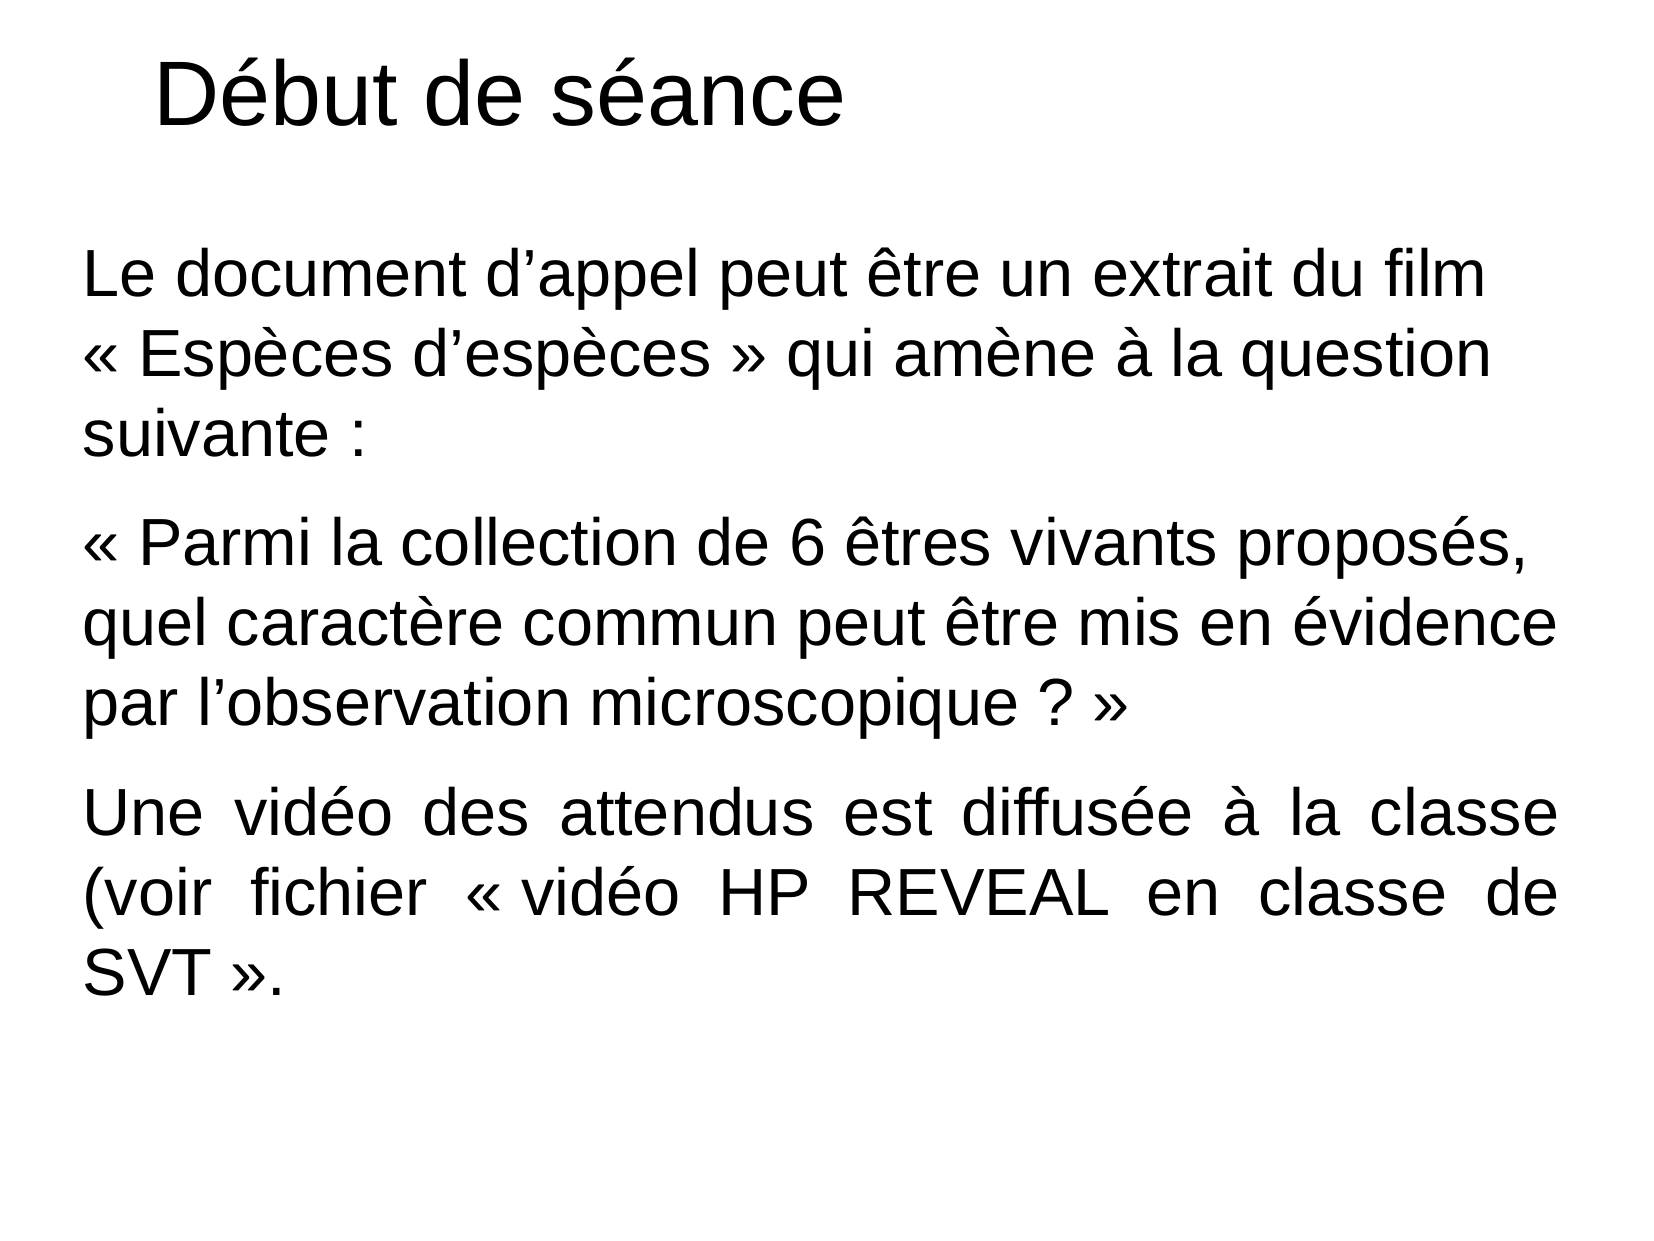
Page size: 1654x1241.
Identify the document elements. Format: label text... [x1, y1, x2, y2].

list Le document d’appel peut être un extrait du film « Espèces d’espèces » qui amène à la question suivante : « Parmi la collection de 6 êtres vivants proposés, quel caractère commun peut être mis en évidence par l’observation microscopique ? » Une vidéo des attendus est diffusée à la classe (voir fichier « vidéo HP REVEAL en classe de SVT ». [82, 229, 1571, 1048]
title Début de séance [0, 0, 1245, 193]
